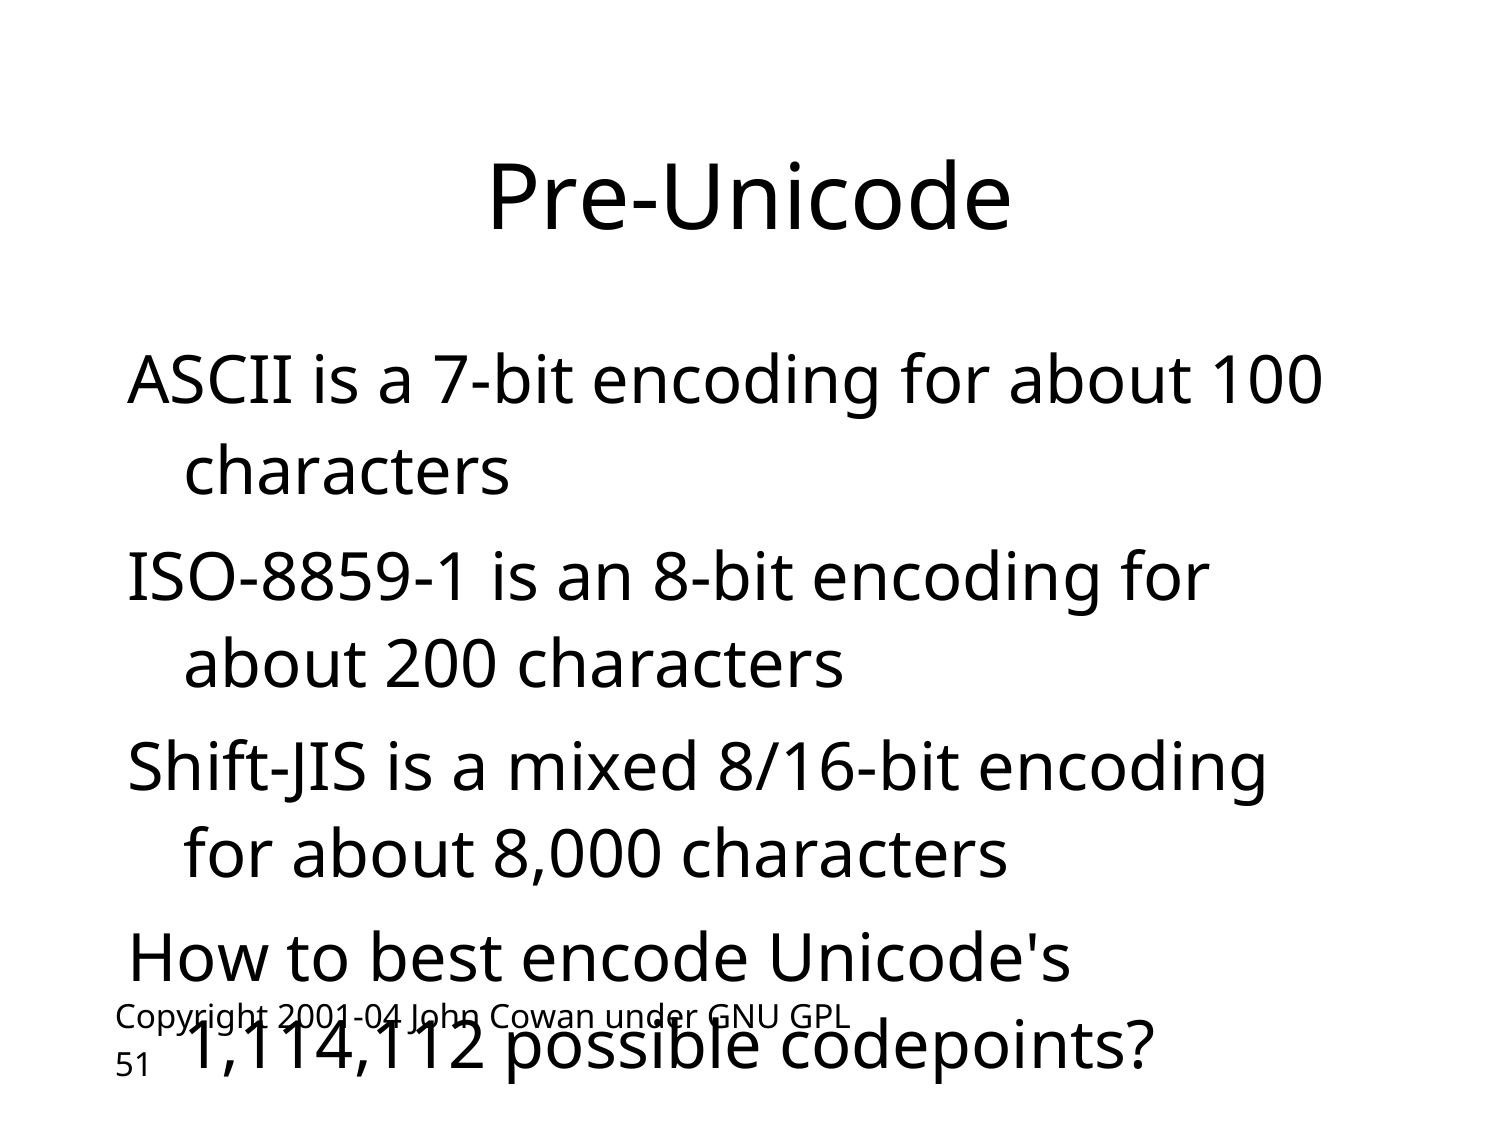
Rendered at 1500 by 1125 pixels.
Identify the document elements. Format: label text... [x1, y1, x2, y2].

list ASCII is a 7-bit encoding for about 100 characters ISO-8859-1 is an 8-bit encoding for about 200 characters Shift-JIS is a mixed 8/16-bit encoding for about 8,000 characters How to best encode Unicode's 1,114,112 possible codepoints? [112, 324, 1388, 997]
title Pre-Unicode [112, 99, 1388, 288]
